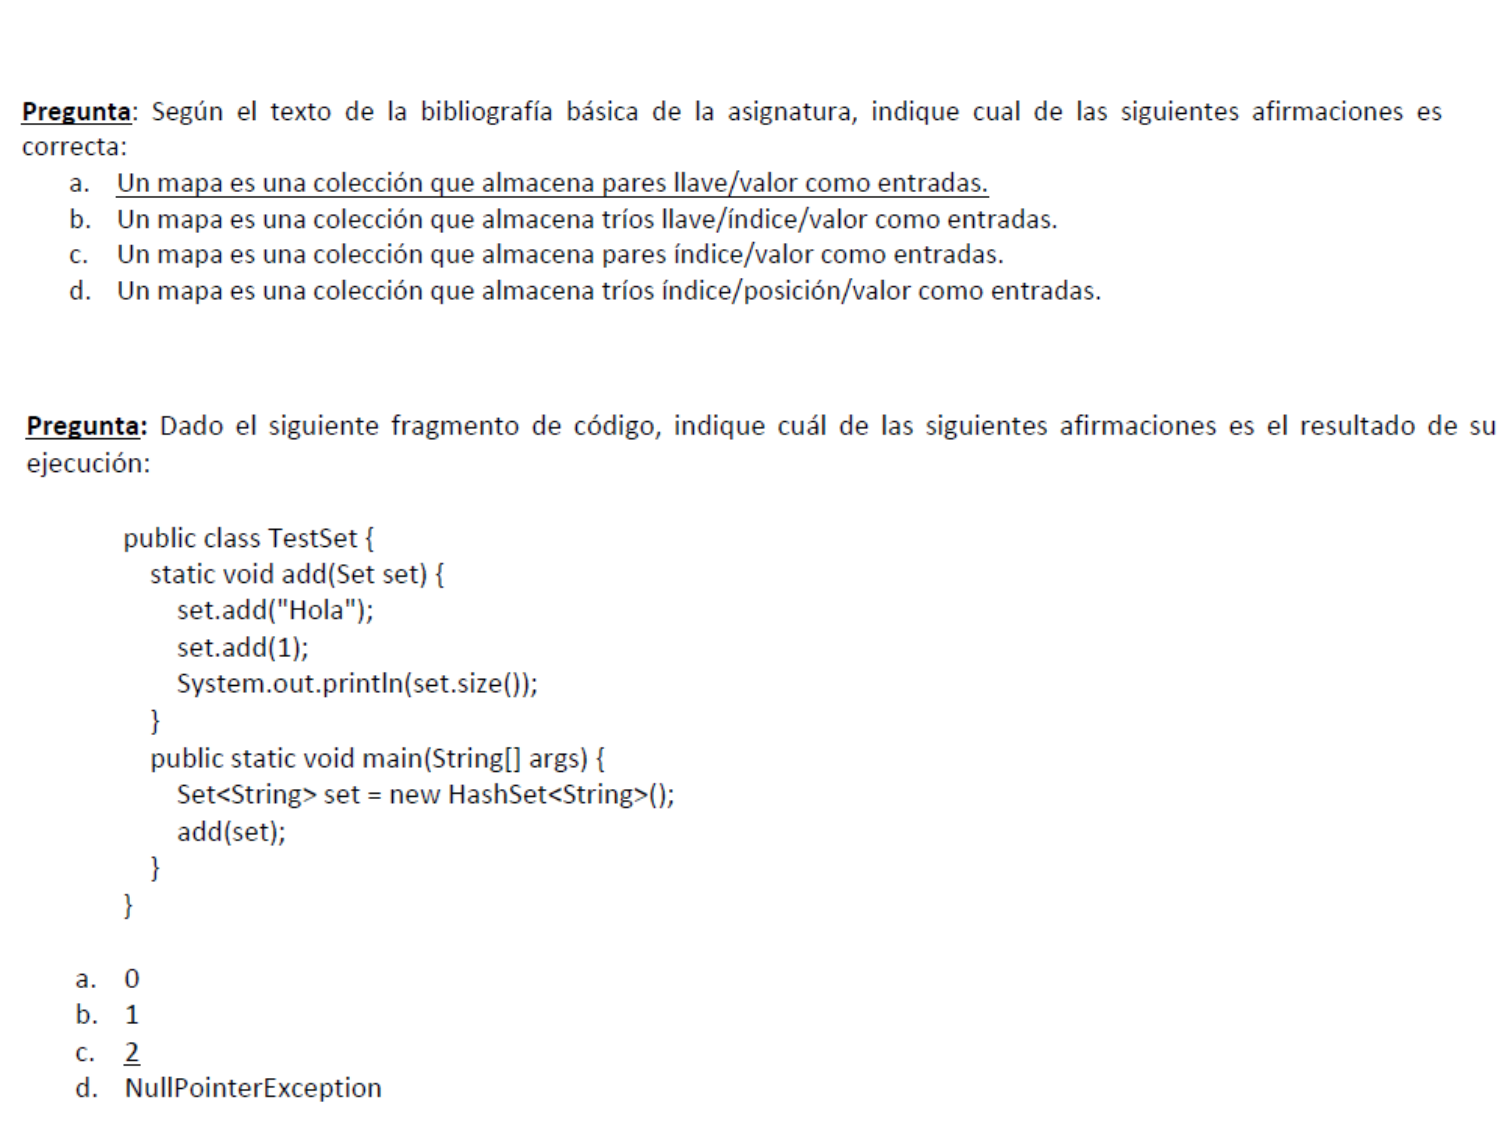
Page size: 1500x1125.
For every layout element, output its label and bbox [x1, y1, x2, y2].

picture [0, 78, 1471, 316]
picture [0, 407, 1500, 1125]
